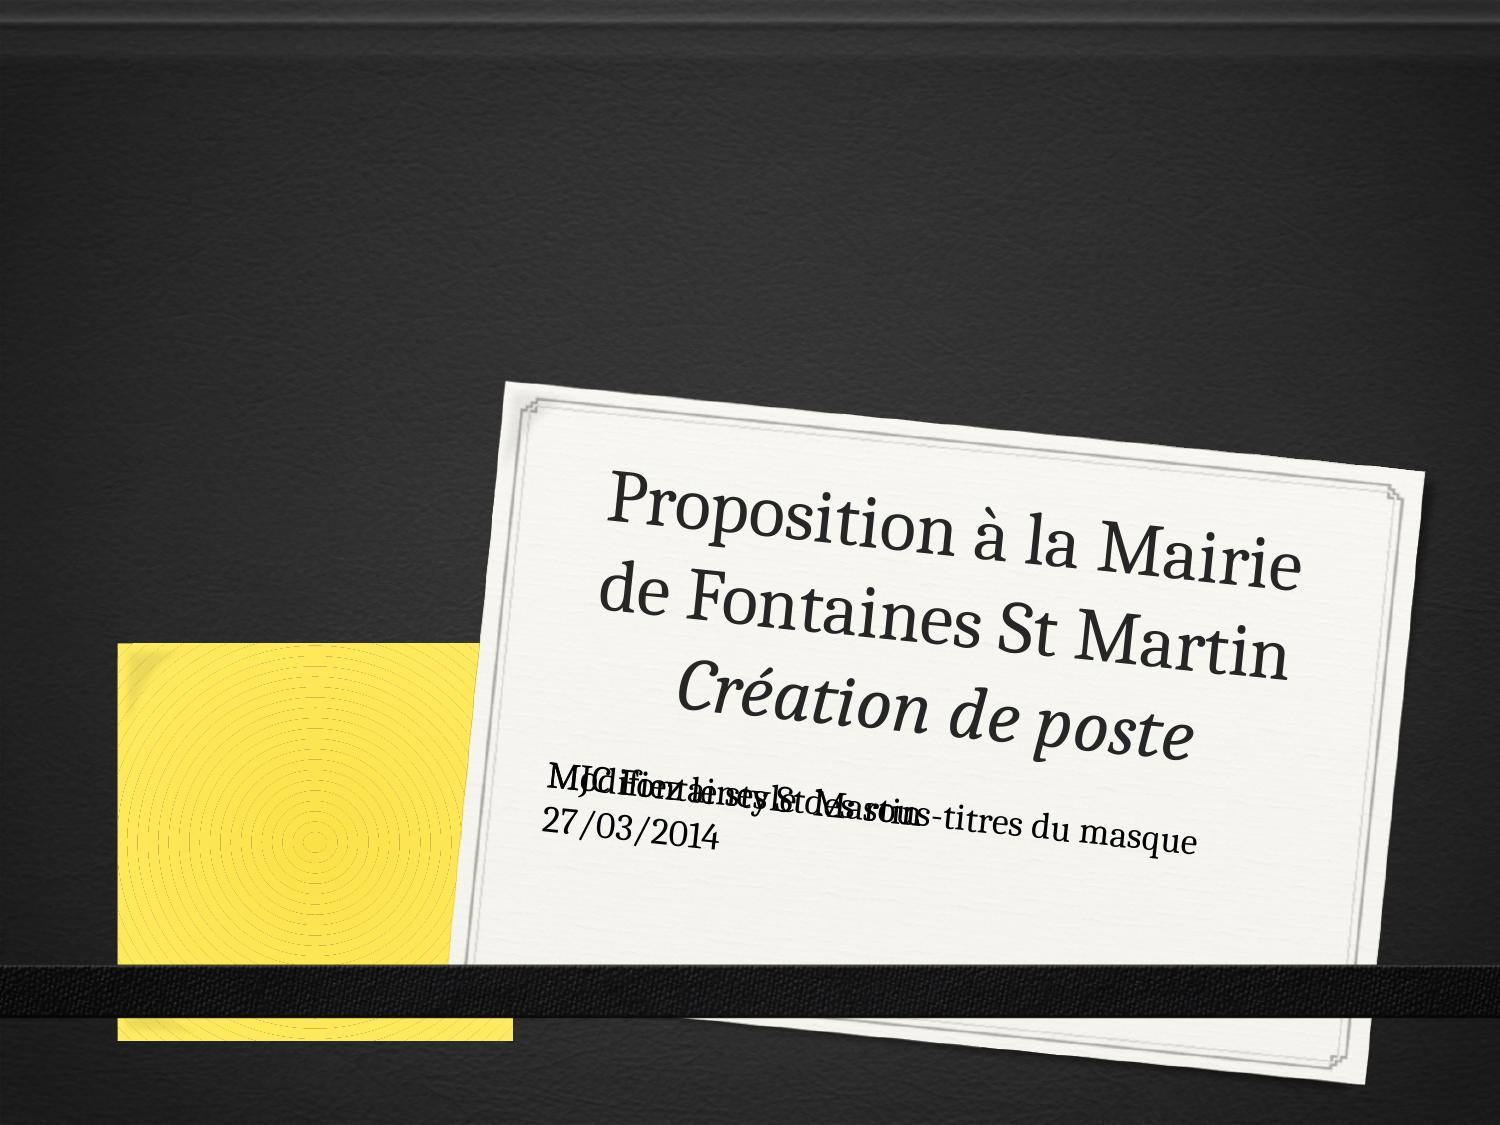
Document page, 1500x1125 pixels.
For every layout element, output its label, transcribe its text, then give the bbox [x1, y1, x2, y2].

title Proposition à la Mairie de Fontaines St Martin Création de poste [537, 444, 1356, 789]
picture [0, 0, 1500, 1125]
text_box MJC Fontaines St Martin 27/03/2014 [518, 740, 1326, 994]
